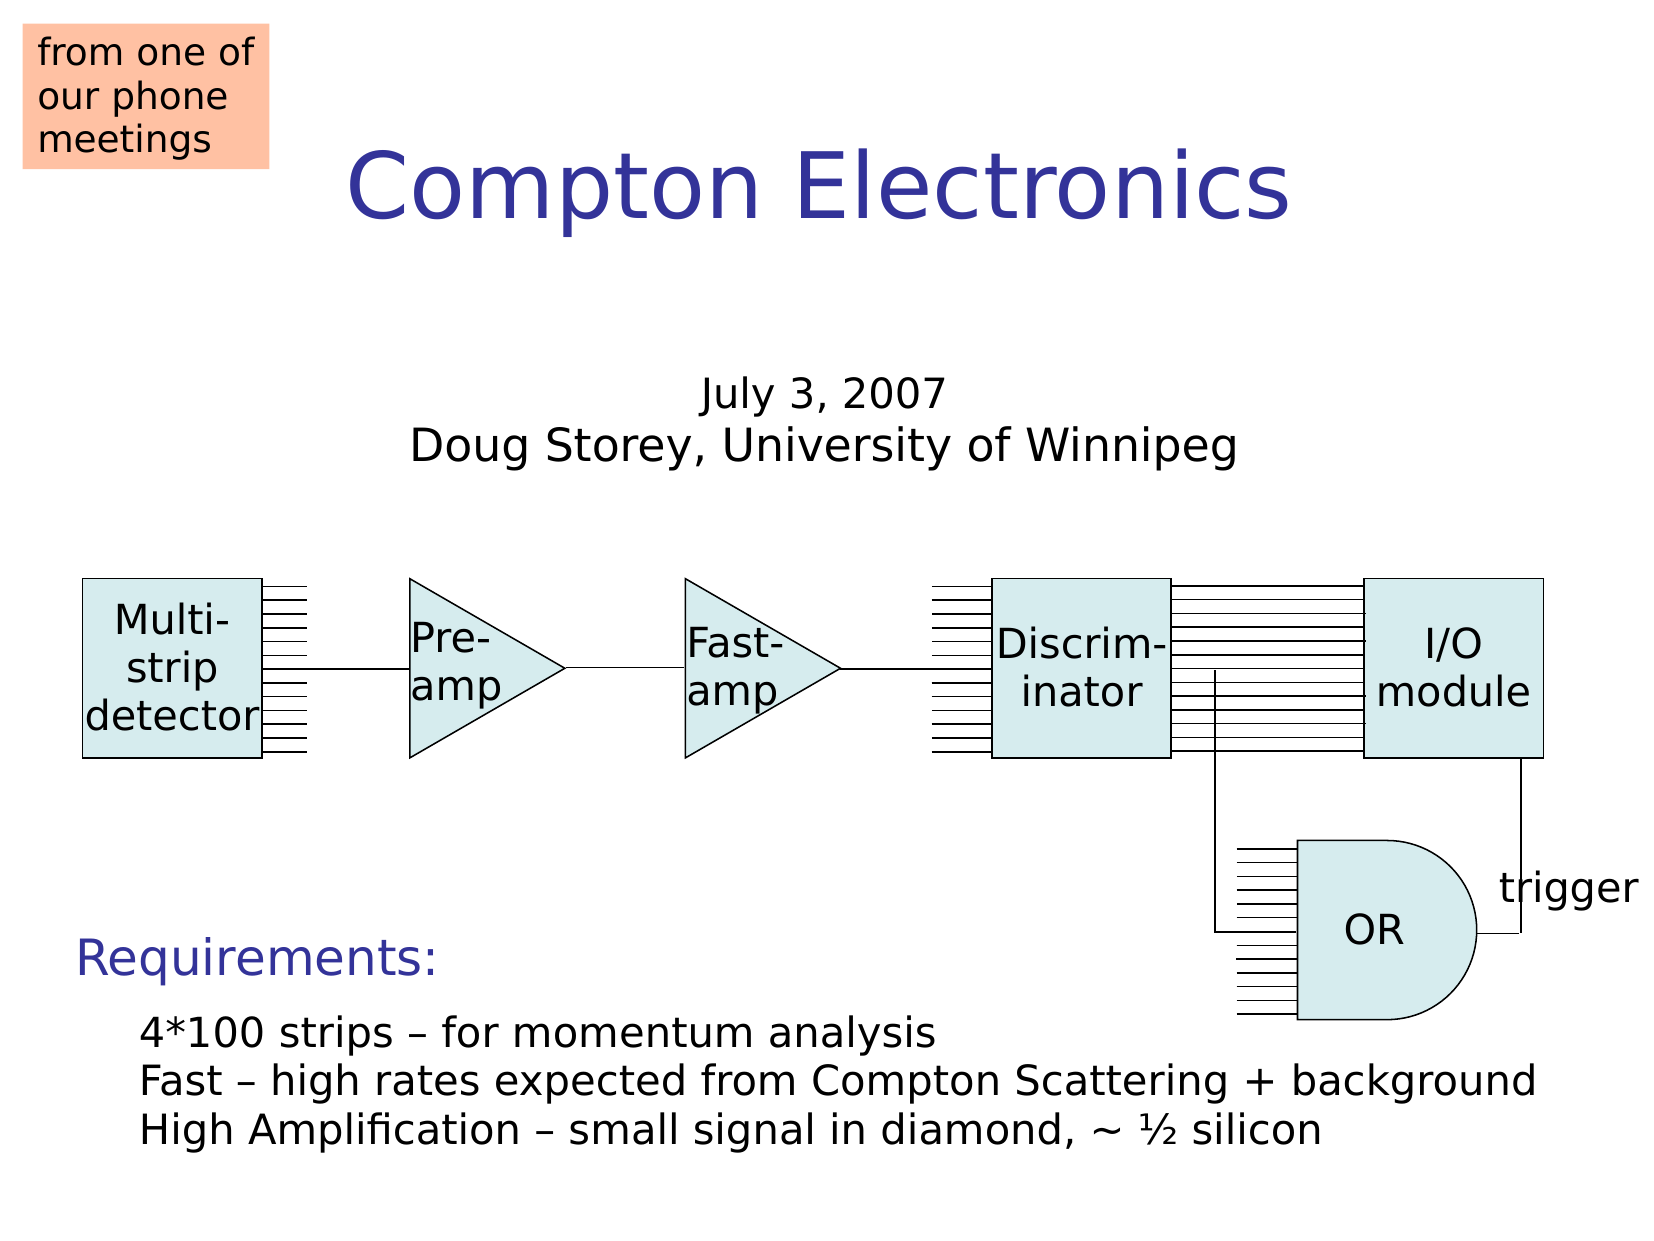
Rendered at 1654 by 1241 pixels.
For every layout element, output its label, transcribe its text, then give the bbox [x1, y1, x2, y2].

text_box [409, 578, 458, 606]
text_box 4*100 strips – for momentum analysis Fast – high rates expected from Compton Scattering + background High Amplification – small signal in diamond, ~ ½ silicon [111, 1000, 1554, 1211]
text_box Multi- strip detector [82, 578, 262, 758]
text_box [518, 641, 565, 696]
text_box [800, 644, 841, 692]
text_box from one of our phone meetings [22, 23, 265, 170]
text_box trigger [1484, 856, 1654, 921]
text_box [409, 719, 478, 758]
subtitle July 3, 2007 Doug Storey, University of Winnipeg [273, 369, 1376, 522]
text_box [685, 578, 740, 610]
text_box OR [1297, 840, 1477, 1000]
text_box Fast- amp [671, 610, 800, 723]
text_box Discrim- inator [992, 578, 1172, 758]
text_box [685, 723, 746, 758]
text_box Requirements: [60, 921, 455, 995]
text_box I/O module [1364, 578, 1544, 758]
text_box Pre- amp [395, 606, 518, 719]
title Compton Electronics [110, 0, 1530, 373]
